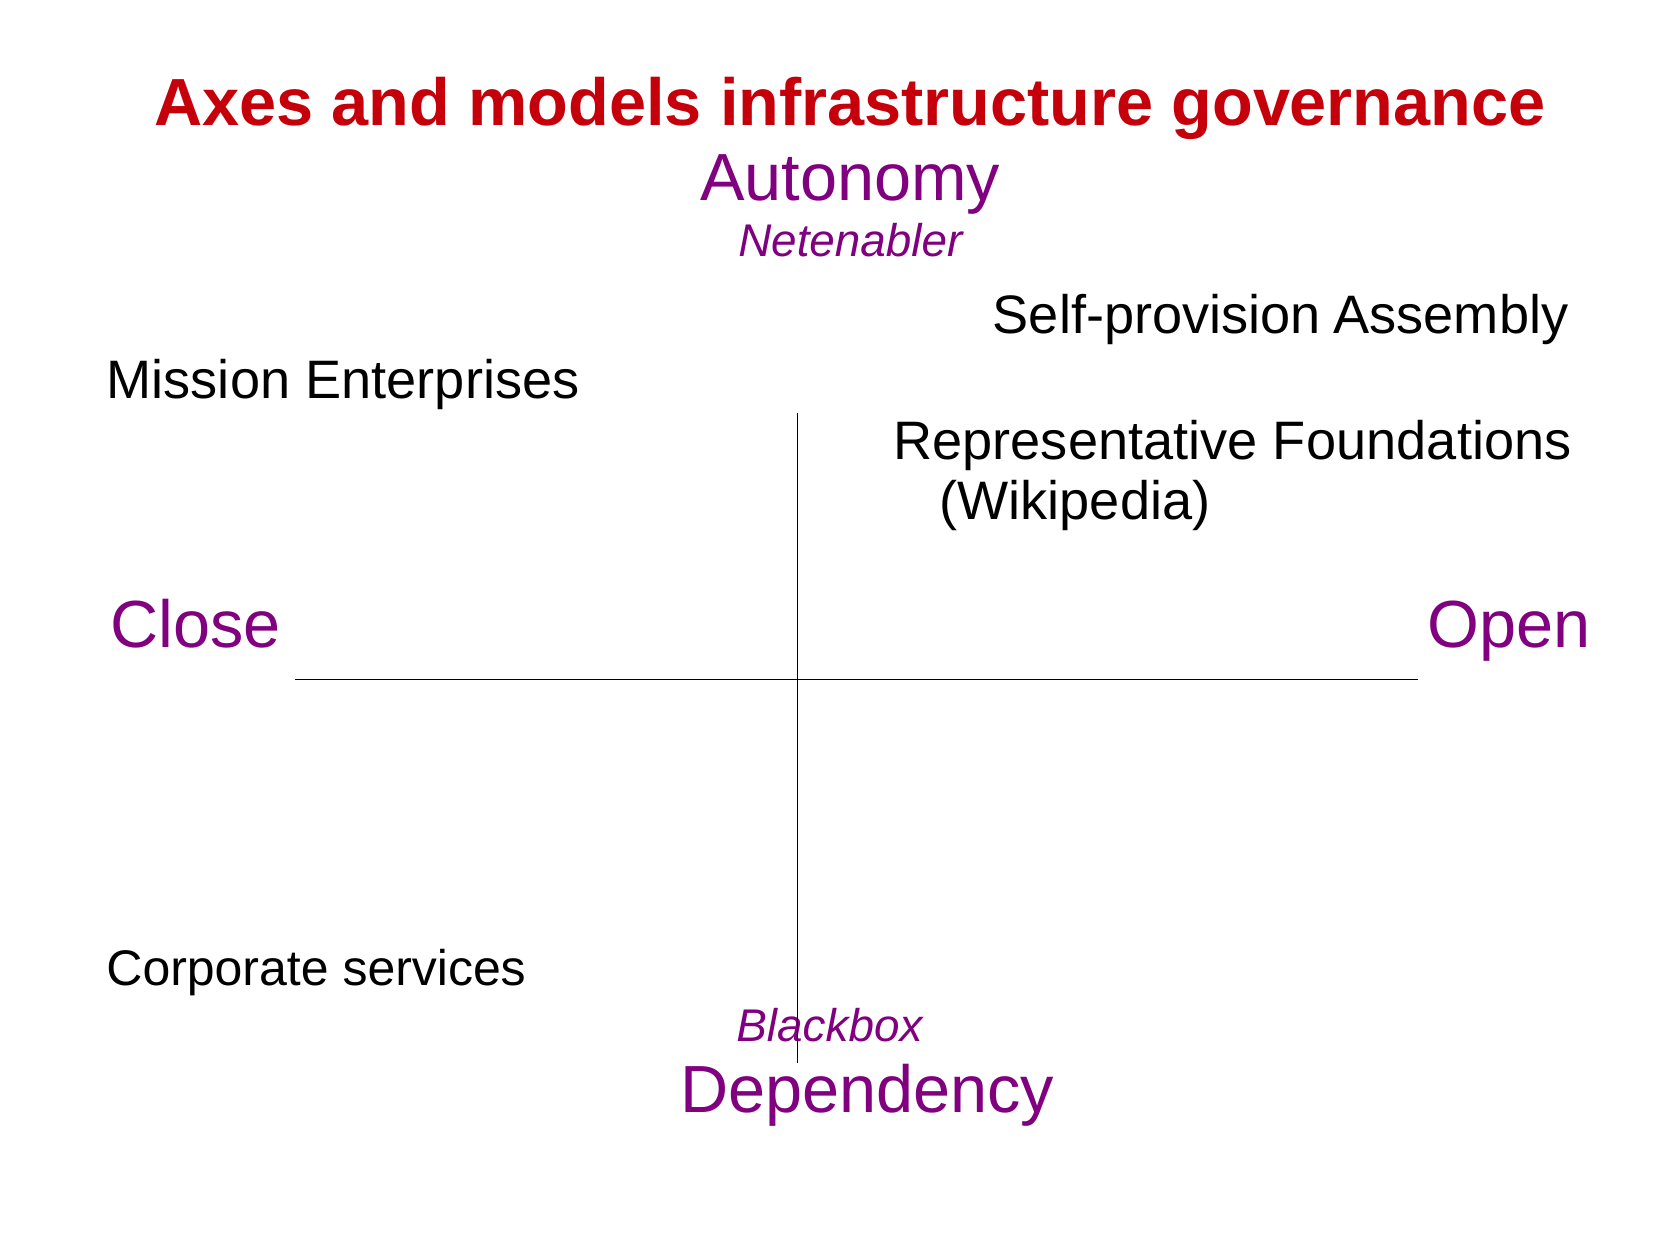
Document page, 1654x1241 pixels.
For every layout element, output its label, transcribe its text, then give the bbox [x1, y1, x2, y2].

text_box Axes and models infrastructure governance Autonomy Netenabler Self-provision Assembly Mission Enterprises Representative Foundations (Wikipedia) Close Open Corporate services Blackbox Dependency [106, 0, 1595, 1211]
